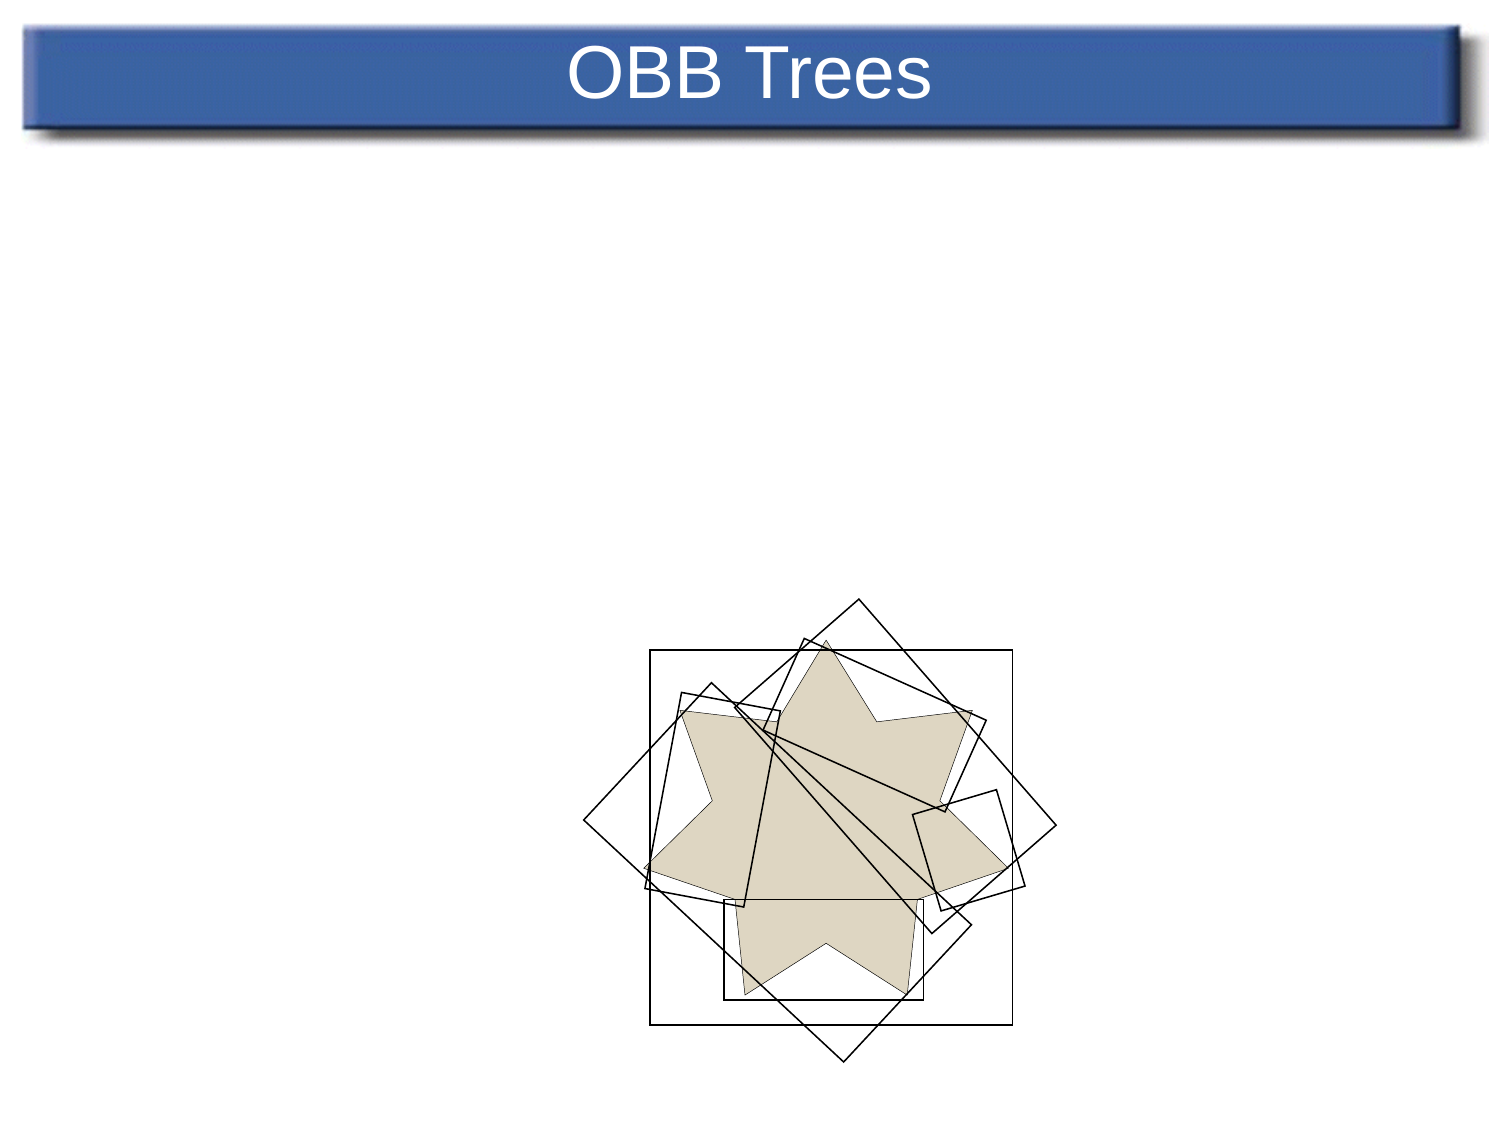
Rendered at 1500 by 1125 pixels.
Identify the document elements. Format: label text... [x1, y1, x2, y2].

chart [973, 866, 1012, 900]
chart [1013, 779, 1054, 856]
chart [651, 726, 674, 846]
chart [956, 708, 984, 734]
chart [765, 711, 779, 734]
chart [924, 914, 969, 973]
chart [914, 791, 1012, 906]
chart [651, 651, 797, 745]
chart [743, 658, 794, 708]
chart [907, 651, 1012, 772]
chart [651, 891, 800, 1024]
chart [951, 740, 1012, 836]
chart [747, 755, 899, 899]
chart [837, 651, 945, 700]
chart [1013, 862, 1023, 888]
chart [774, 744, 955, 931]
chart [775, 651, 977, 806]
chart [744, 716, 773, 747]
chart [882, 892, 1012, 1024]
chart [262, 375, 1268, 1047]
chart [805, 643, 823, 649]
chart [808, 1026, 875, 1047]
chart [739, 705, 770, 728]
chart [703, 685, 726, 699]
chart [586, 753, 649, 875]
chart [905, 979, 923, 999]
picture [21, 22, 1489, 149]
title OBB Trees [75, 0, 1426, 138]
chart [814, 601, 900, 649]
chart [725, 900, 744, 905]
chart [666, 894, 723, 947]
chart [781, 1001, 898, 1024]
chart [938, 896, 950, 909]
chart [651, 697, 771, 902]
chart [725, 900, 923, 999]
chart [905, 900, 923, 921]
chart [776, 738, 932, 886]
chart [725, 954, 773, 999]
chart [679, 694, 696, 715]
